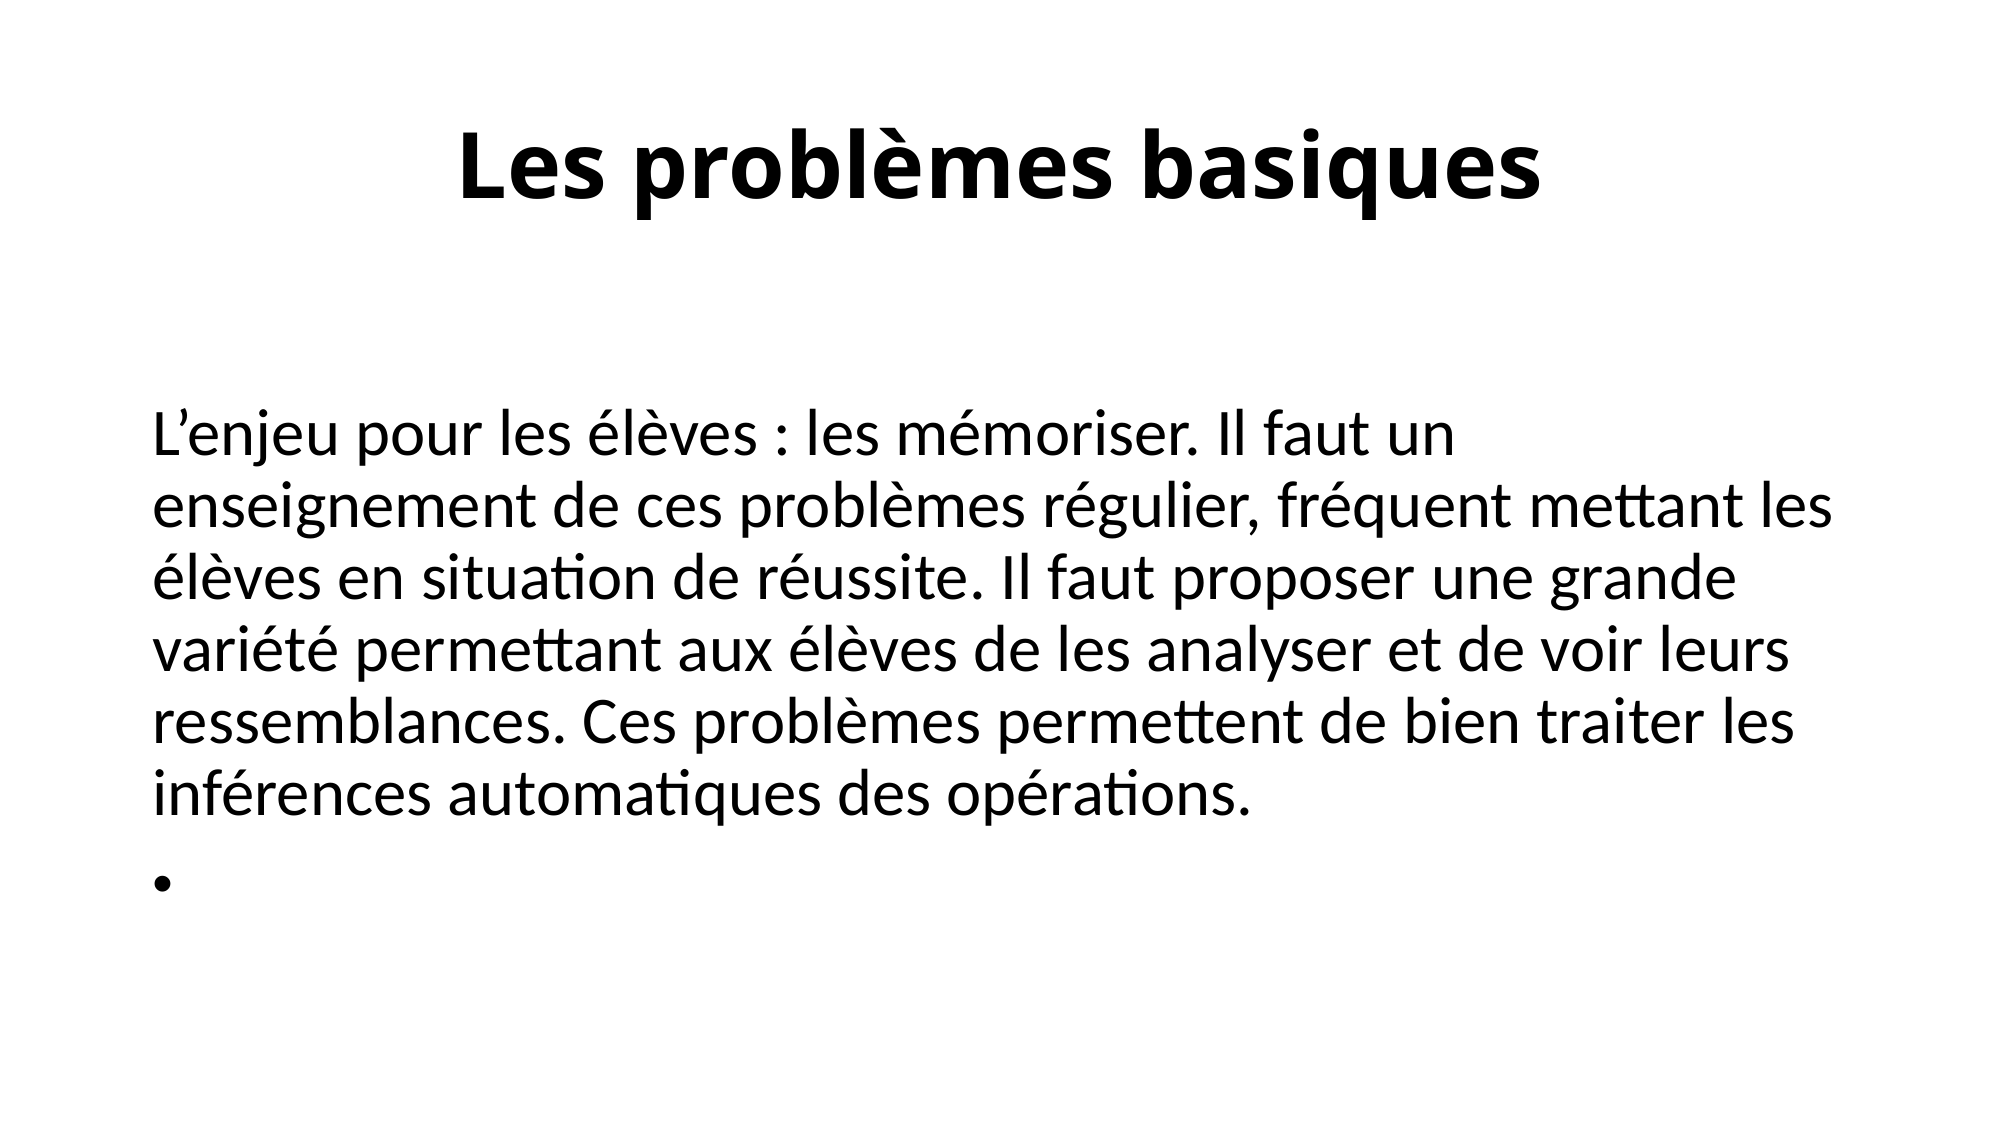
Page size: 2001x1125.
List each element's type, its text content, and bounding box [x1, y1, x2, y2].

title Les problèmes basiques [137, 59, 1863, 278]
list L’enjeu pour les élèves : les mémoriser. Il faut un enseignement de ces problèmes régulier, fréquent mettant les élèves en situation de réussite. Il faut proposer une grande variété permettant aux élèves de les analyser et de voir leurs ressemblances. Ces problèmes permettent de bien traiter les inférences automatiques des opérations. [137, 299, 1863, 1014]
